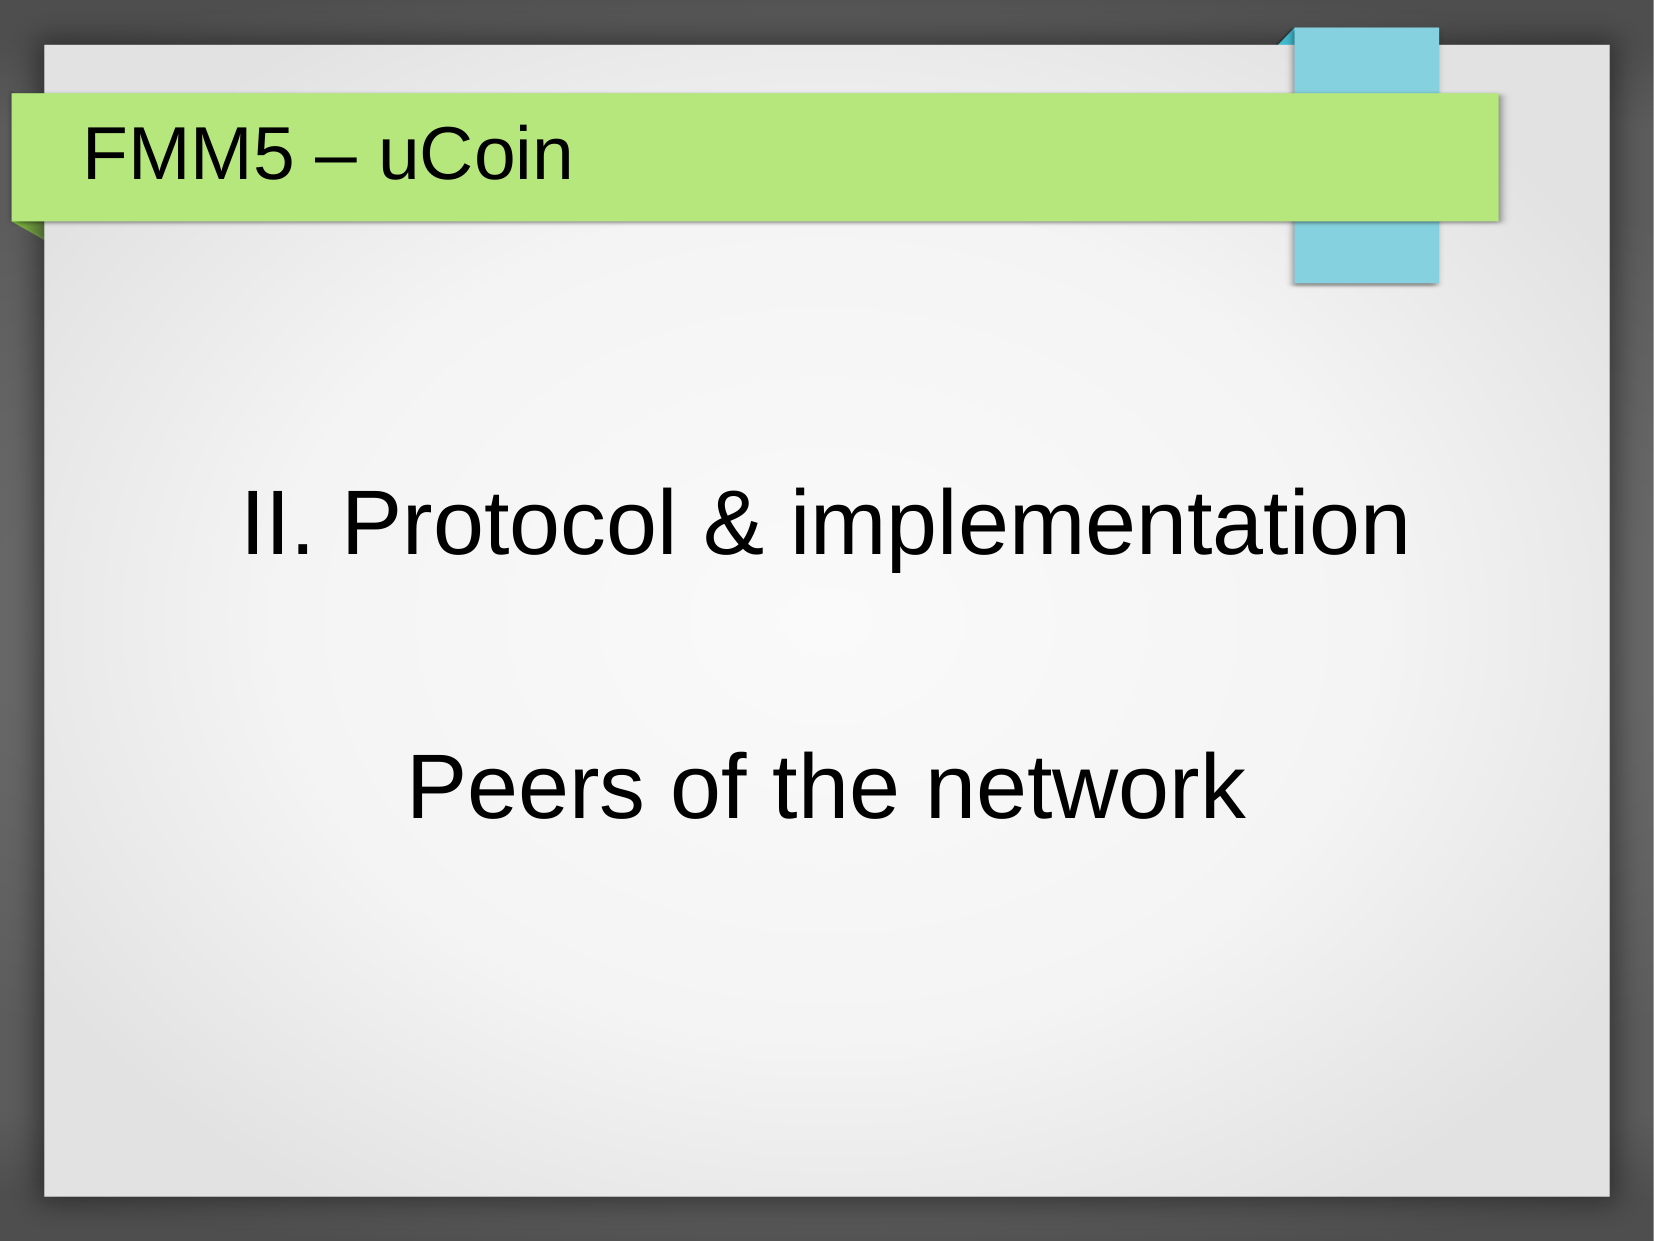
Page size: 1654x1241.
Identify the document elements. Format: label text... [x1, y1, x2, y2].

list II. Protocol & implementation Peers of the network [82, 295, 1571, 1015]
title FMM5 – uCoin [82, 94, 1264, 213]
picture [0, 0, 1654, 1241]
